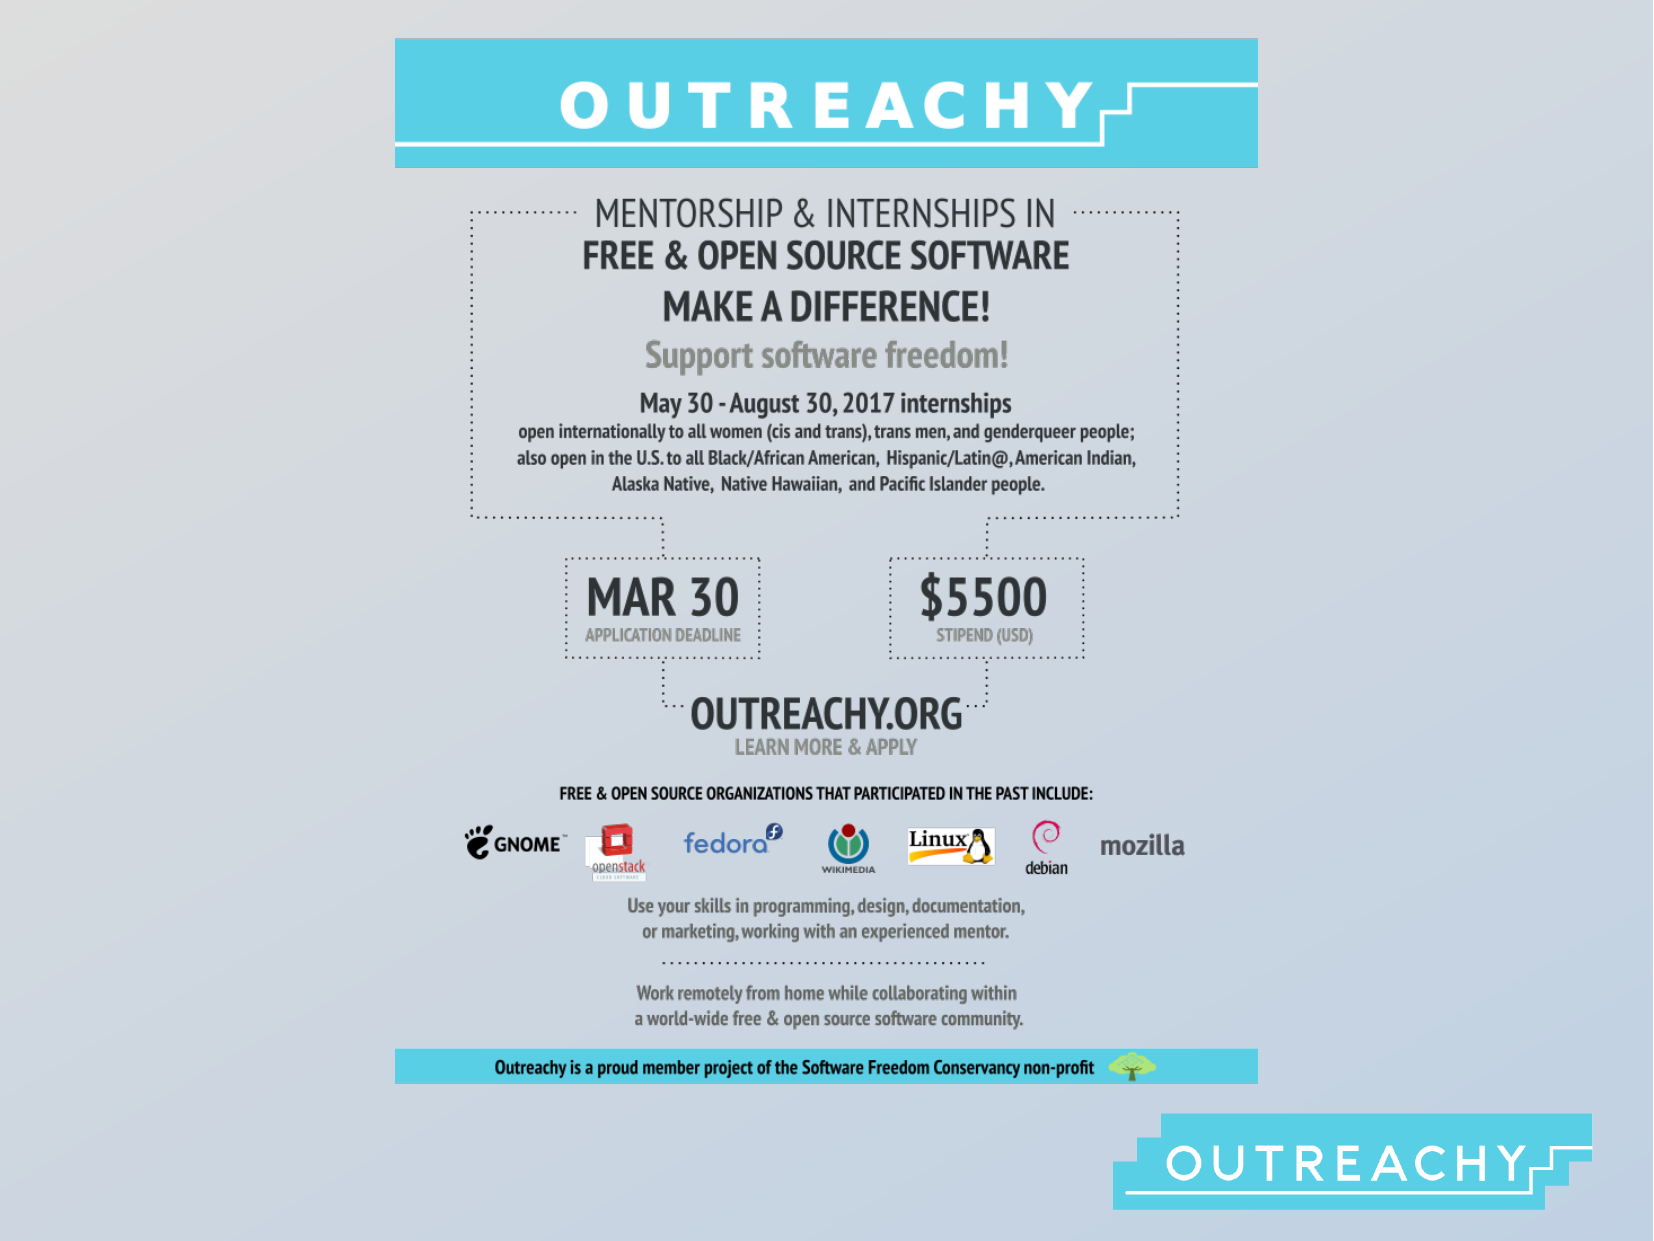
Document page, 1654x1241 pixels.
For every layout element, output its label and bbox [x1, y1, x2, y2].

picture [395, 0, 1593, 1210]
